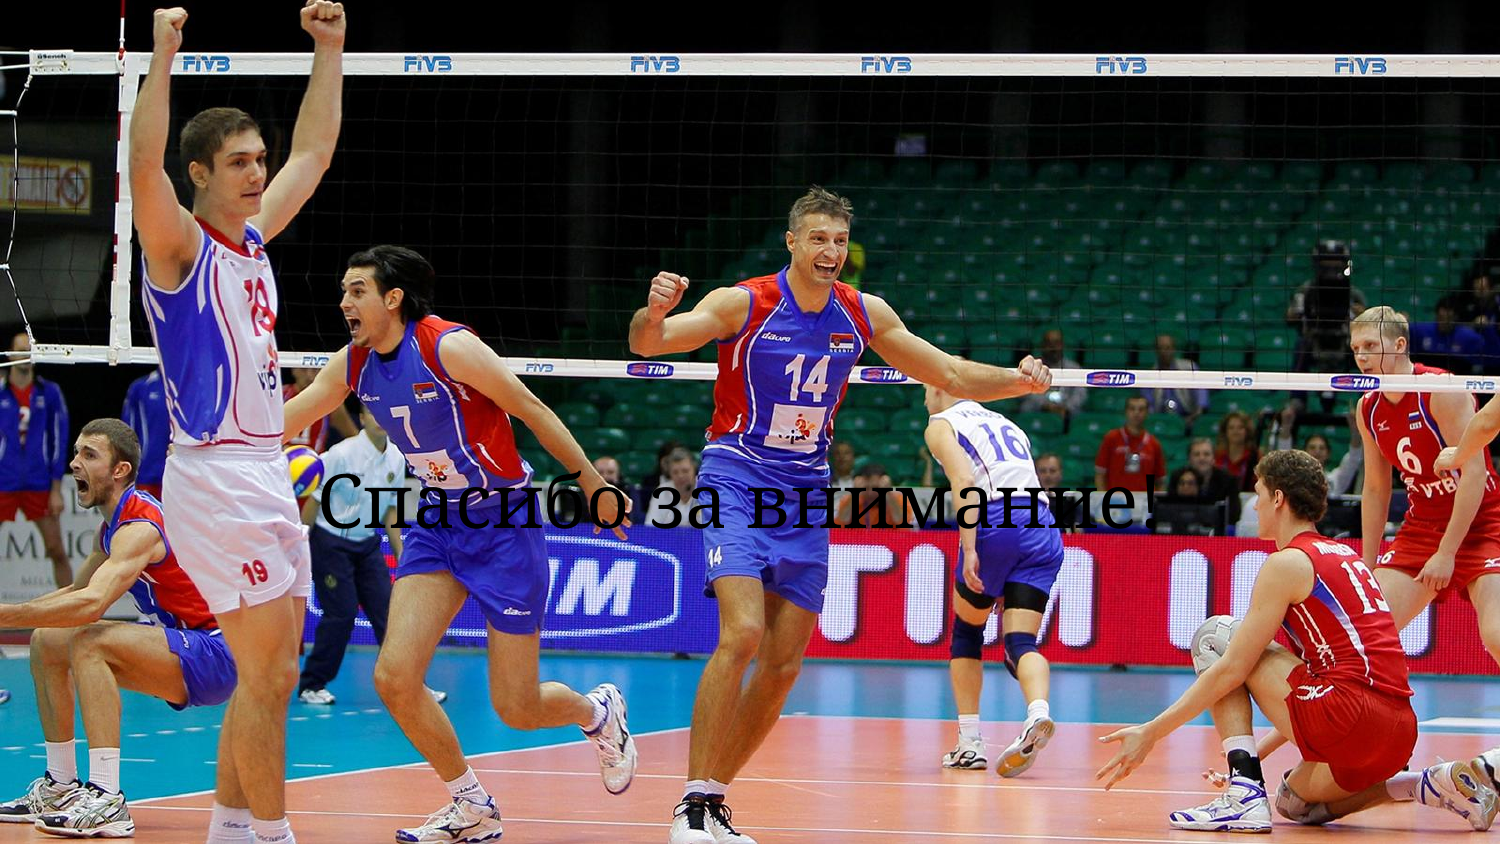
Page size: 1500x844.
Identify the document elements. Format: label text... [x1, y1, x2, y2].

text_box Спасибо за внимание! [243, 78, 1262, 401]
picture [0, 0, 1500, 844]
